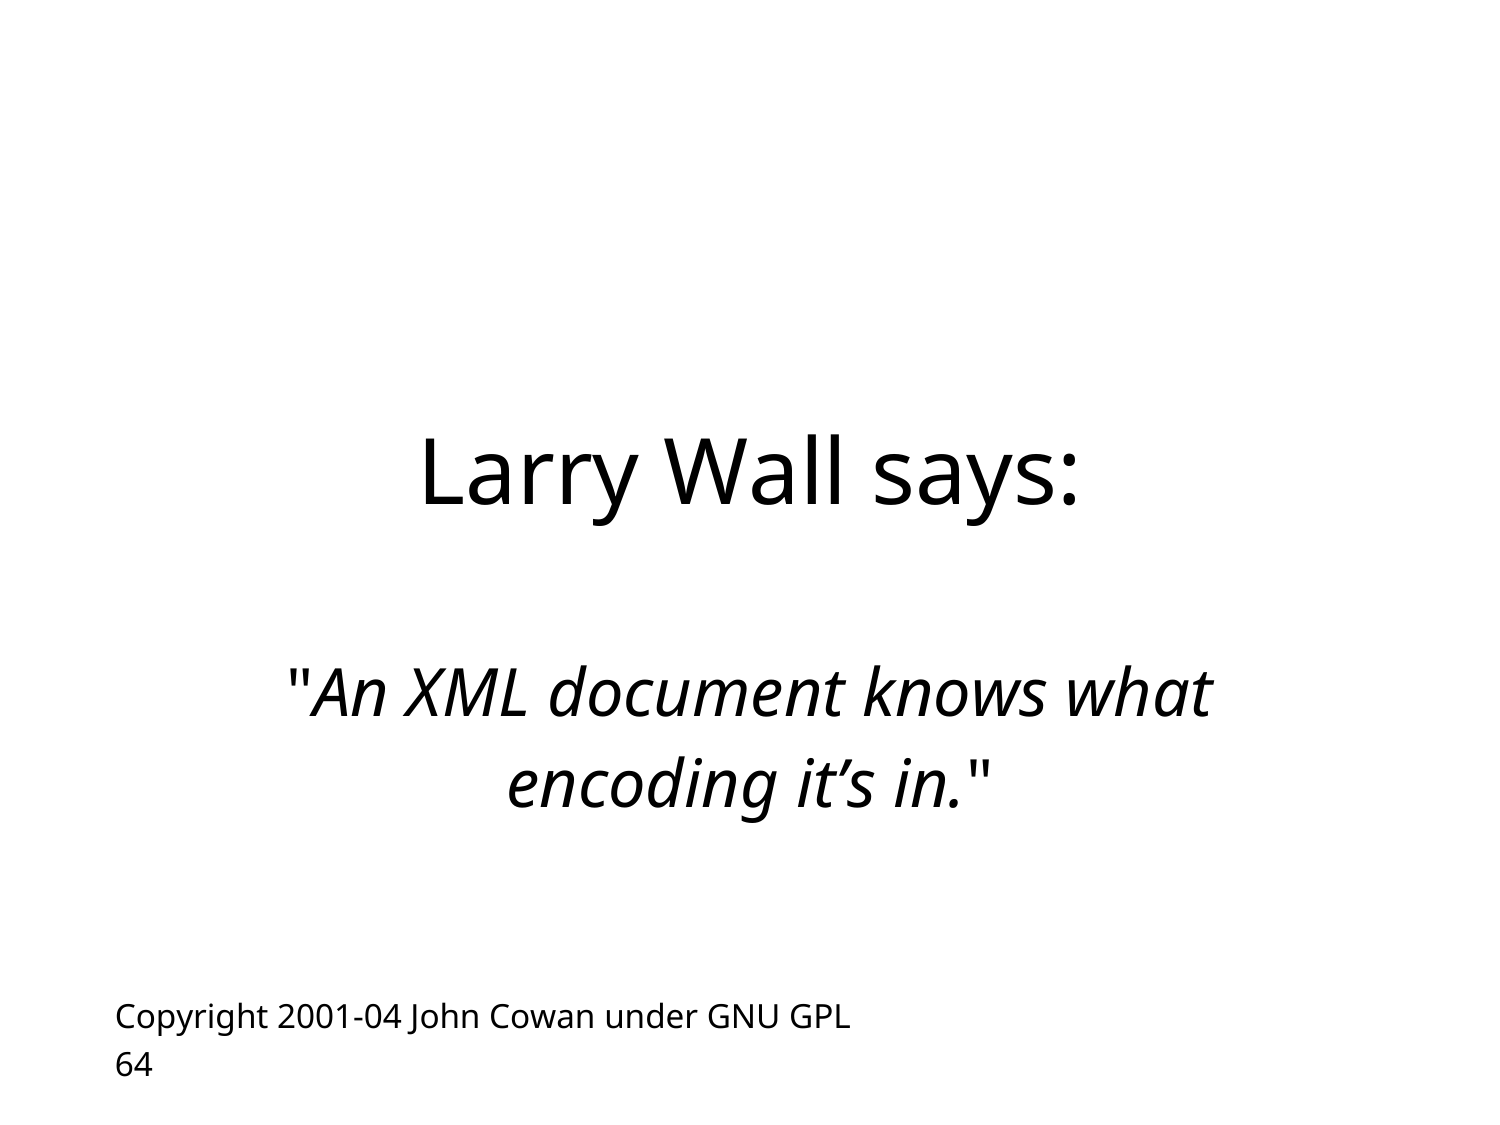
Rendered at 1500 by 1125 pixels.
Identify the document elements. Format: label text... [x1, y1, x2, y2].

subtitle "An XML document knows what encoding it’s in." [225, 637, 1276, 925]
title Larry Wall says: [112, 375, 1388, 563]
